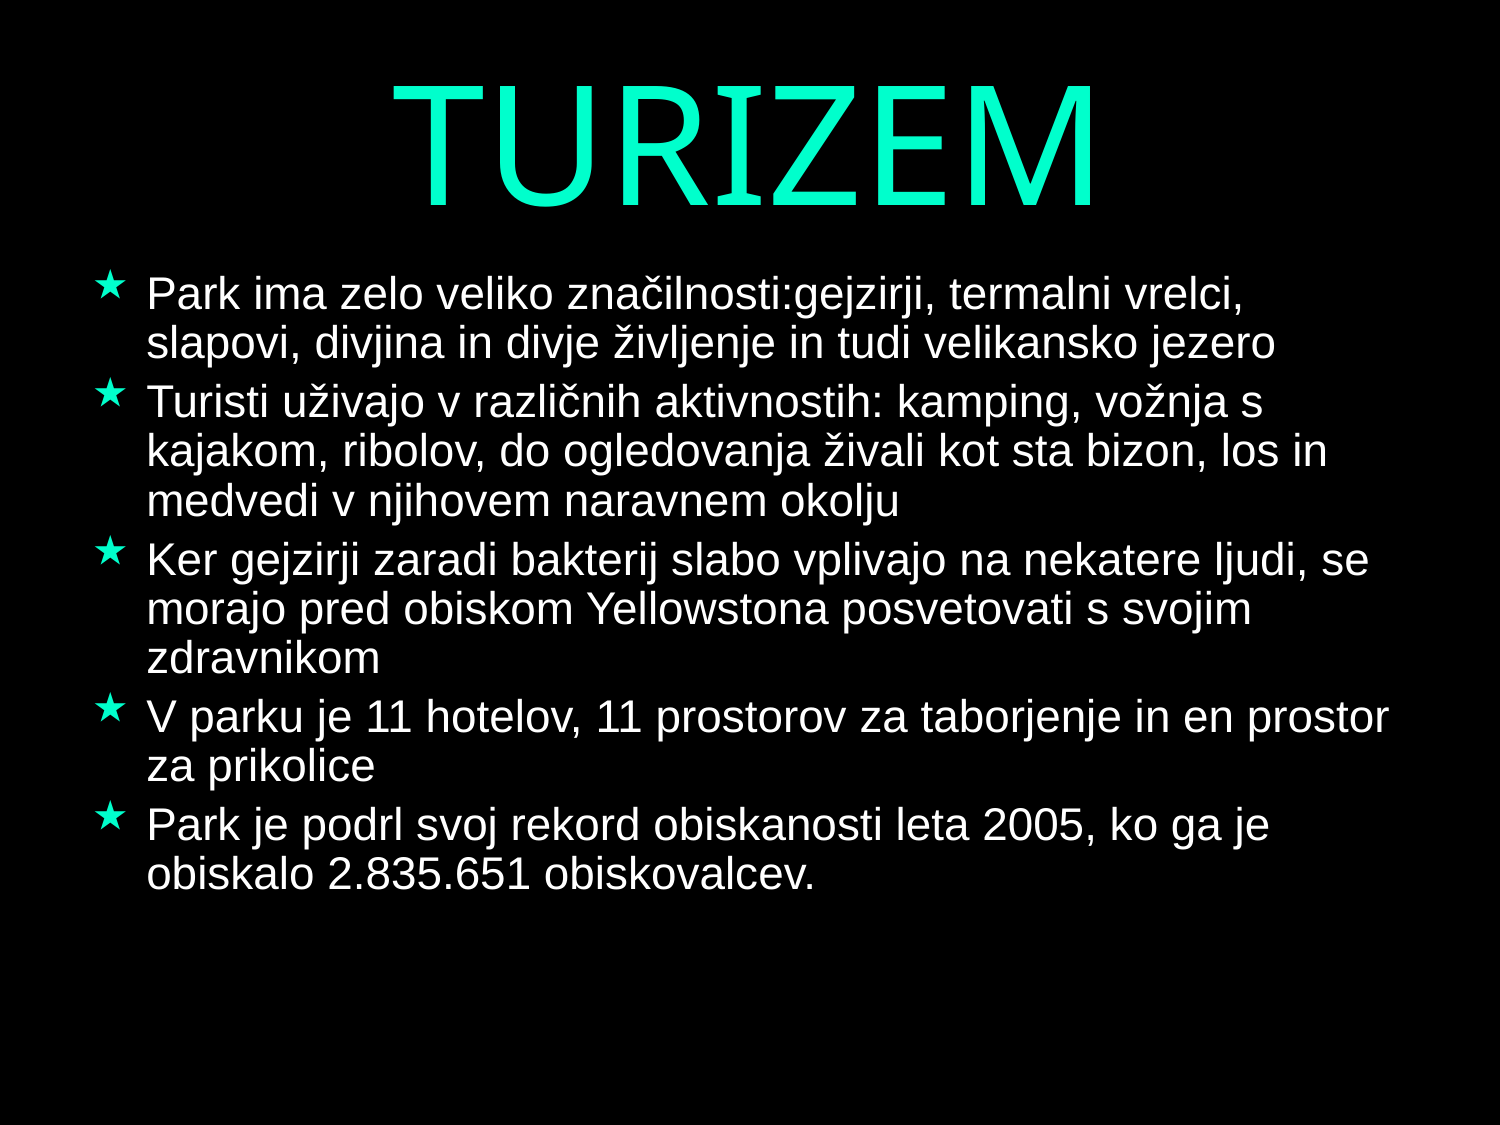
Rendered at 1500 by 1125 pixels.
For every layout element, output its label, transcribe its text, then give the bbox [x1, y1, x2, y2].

list Park ima zelo veliko značilnosti:gejzirji, termalni vrelci, slapovi, divjina in divje življenje in tudi velikansko jezero Turisti uživajo v različnih aktivnostih: kamping, vožnja s kajakom, ribolov, do ogledovanja živali kot sta bizon, los in medvedi v njihovem naravnem okolju Ker gejzirji zaradi bakterij slabo vplivajo na nekatere ljudi, se morajo pred obiskom Yellowstona posvetovati s svojim zdravnikom V parku je 11 hotelov, 11 prostorov za taborjenje in en prostor za prikolice Park je podrl svoj rekord obiskanosti leta 2005, ko ga je obiskalo 2.835.651 obiskovalcev. [75, 262, 1425, 1005]
title TURIZEM [75, 45, 1425, 233]
